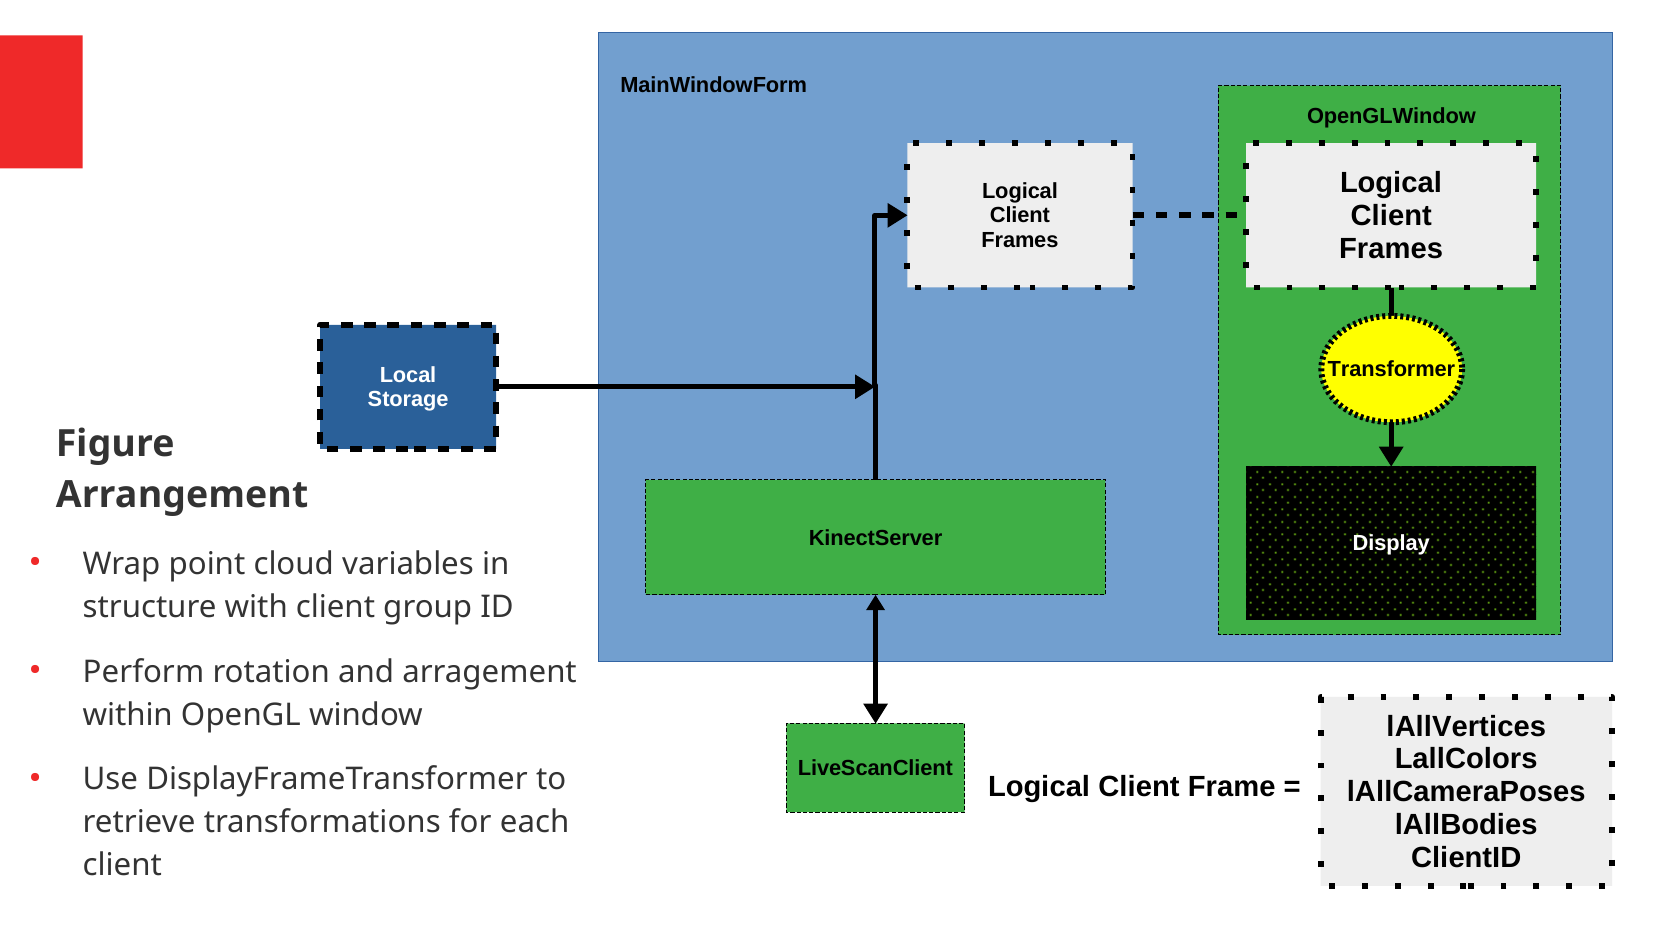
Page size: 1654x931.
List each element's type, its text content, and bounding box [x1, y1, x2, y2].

text_box Transformer [1321, 315, 1463, 423]
text_box Display [1246, 466, 1537, 620]
text_box lAllVertices LallColors lAllCameraPoses lAllBodies ClientID [1320, 696, 1613, 886]
title Figure Arrangement [55, 389, 432, 541]
text_box Logical Client Frames [1246, 143, 1537, 288]
list Wrap point cloud variables in structure with client group ID Perform rotation and arragement within OpenGL window Use DisplayFrameTransformer to retrieve transformations for each client [11, 541, 591, 910]
text_box OpenGLWindow [1293, 103, 1491, 128]
text_box Local Storage [320, 324, 497, 449]
text_box Logical Client Frames [907, 143, 1133, 288]
text_box Logical Client Frame = [968, 769, 1321, 856]
text_box LiveScanClient [786, 723, 965, 813]
text_box [598, 32, 1613, 662]
text_box [598, 389, 874, 662]
text_box MainWindowForm [584, 72, 843, 122]
text_box KinectServer [645, 479, 1106, 595]
